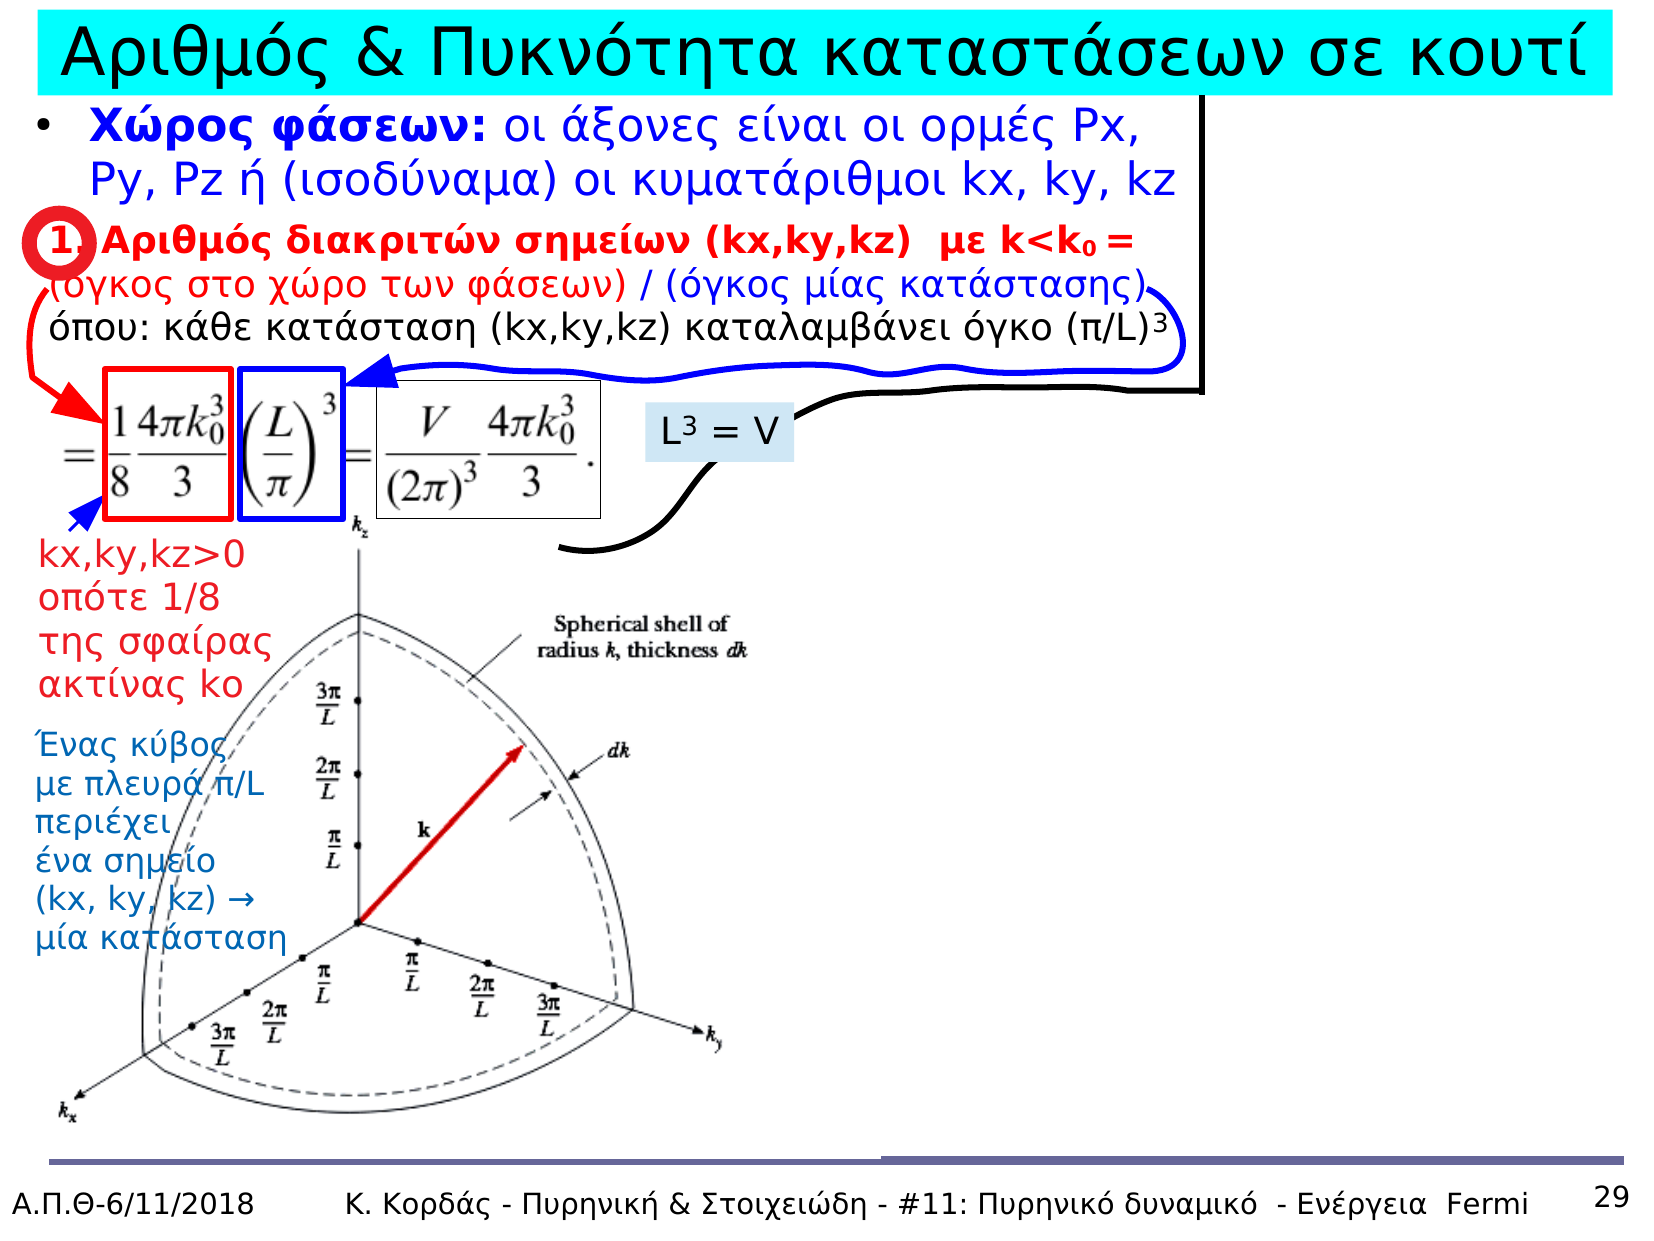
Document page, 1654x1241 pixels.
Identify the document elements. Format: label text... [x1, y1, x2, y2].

picture [35, 372, 102, 418]
picture [377, 381, 600, 518]
picture [396, 372, 597, 380]
list Χώρος φάσεων: οι άξονες είναι οι ορμές Px, Py, Pz ή (ισοδύναμα) οι κυματάριθμοι kx, ky, kz [17, 99, 1199, 310]
picture [599, 372, 684, 377]
picture [243, 372, 340, 516]
picture [0, 315, 1184, 1159]
picture [108, 372, 228, 516]
text_box 1. Aριθμός διακριτών σημείων (kx,ky,kz) με k<k0 = (όγκος στο χώρο των φάσεων) / (όγκος μίας κατάστασης) όπου: κάθε κατάσταση (kx,ky,kz) καταλαμβάνει όγκο (π/L)3 [33, 211, 1184, 372]
text_box Ένας κύβος με πλευρά π/L περιέχει ένα σημείο (kx, ky, kz) → μία κατάσταση [19, 718, 303, 965]
picture [346, 372, 360, 382]
text_box L3 = V [645, 402, 795, 462]
title Αριθμός & Πυκνότητα καταστάσεων σε κουτί [37, 9, 1613, 96]
text_box kx,ky,kz>0 οπότε 1/8 της σφαίρας ακτίνας kο [22, 525, 290, 716]
